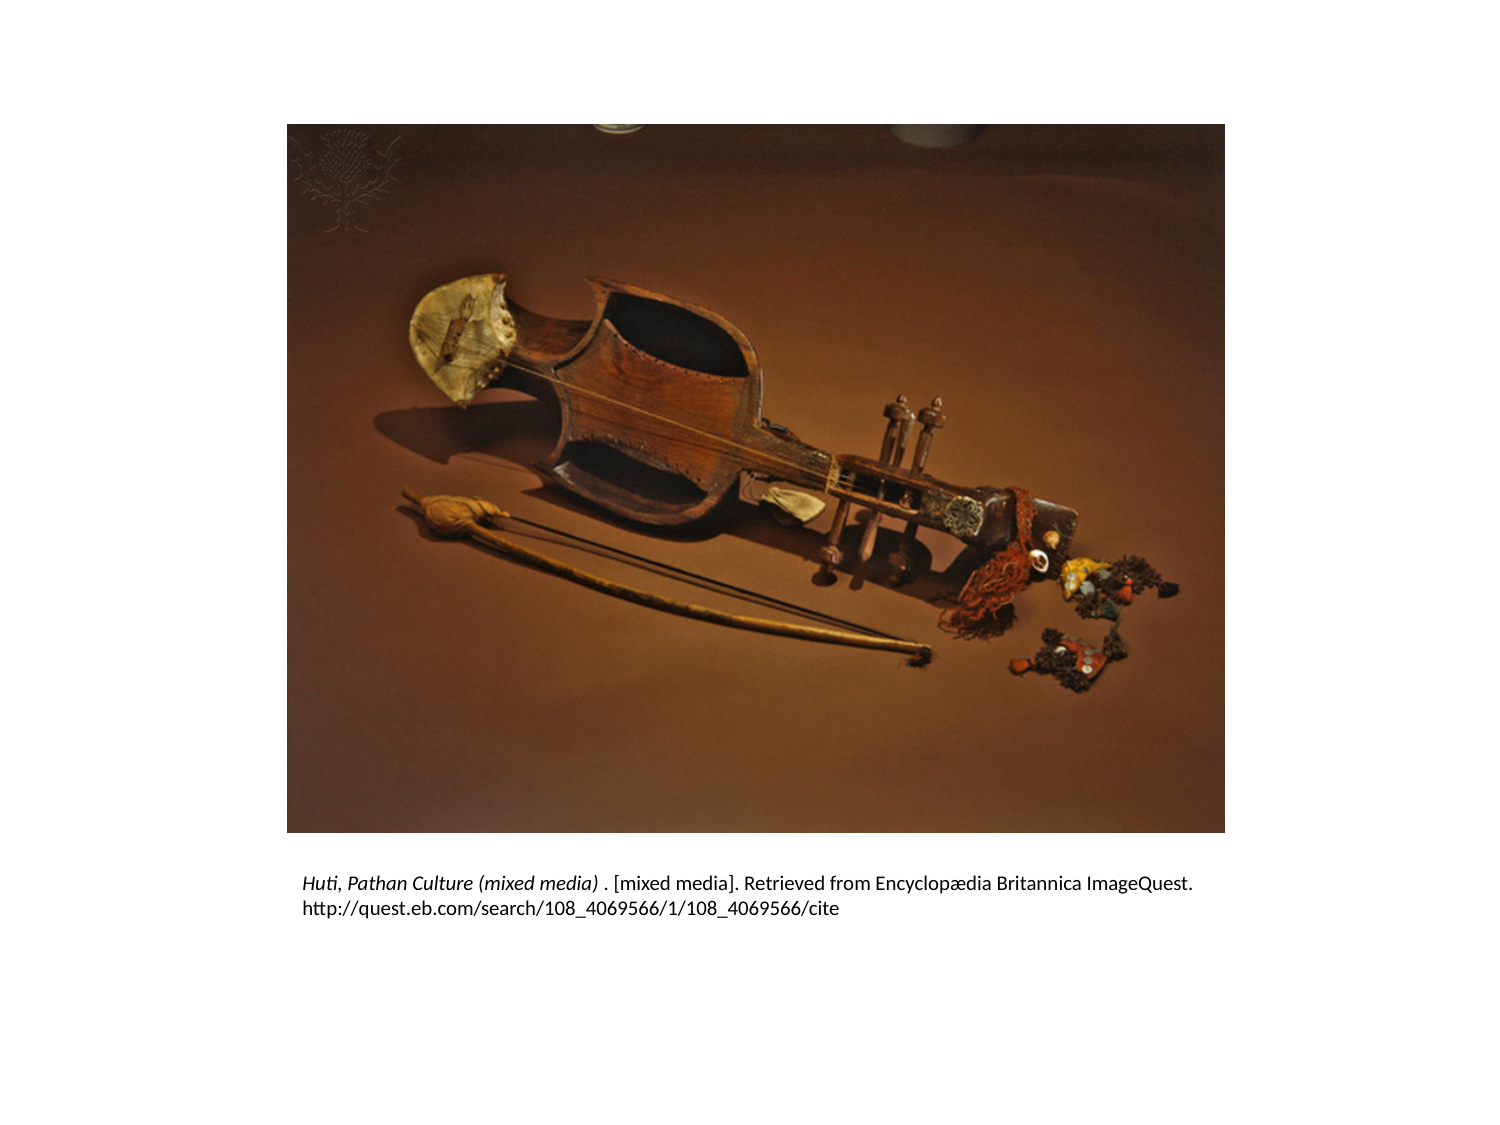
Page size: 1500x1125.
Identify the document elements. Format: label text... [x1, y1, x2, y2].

text_box Huti, Pathan Culture (mixed media) . [mixed media]. Retrieved from Encyclopædia Britannica ImageQuest. http://quest.eb.com/search/108_4069566/1/108_4069566/cite [287, 862, 1225, 928]
picture [287, 124, 1225, 833]
